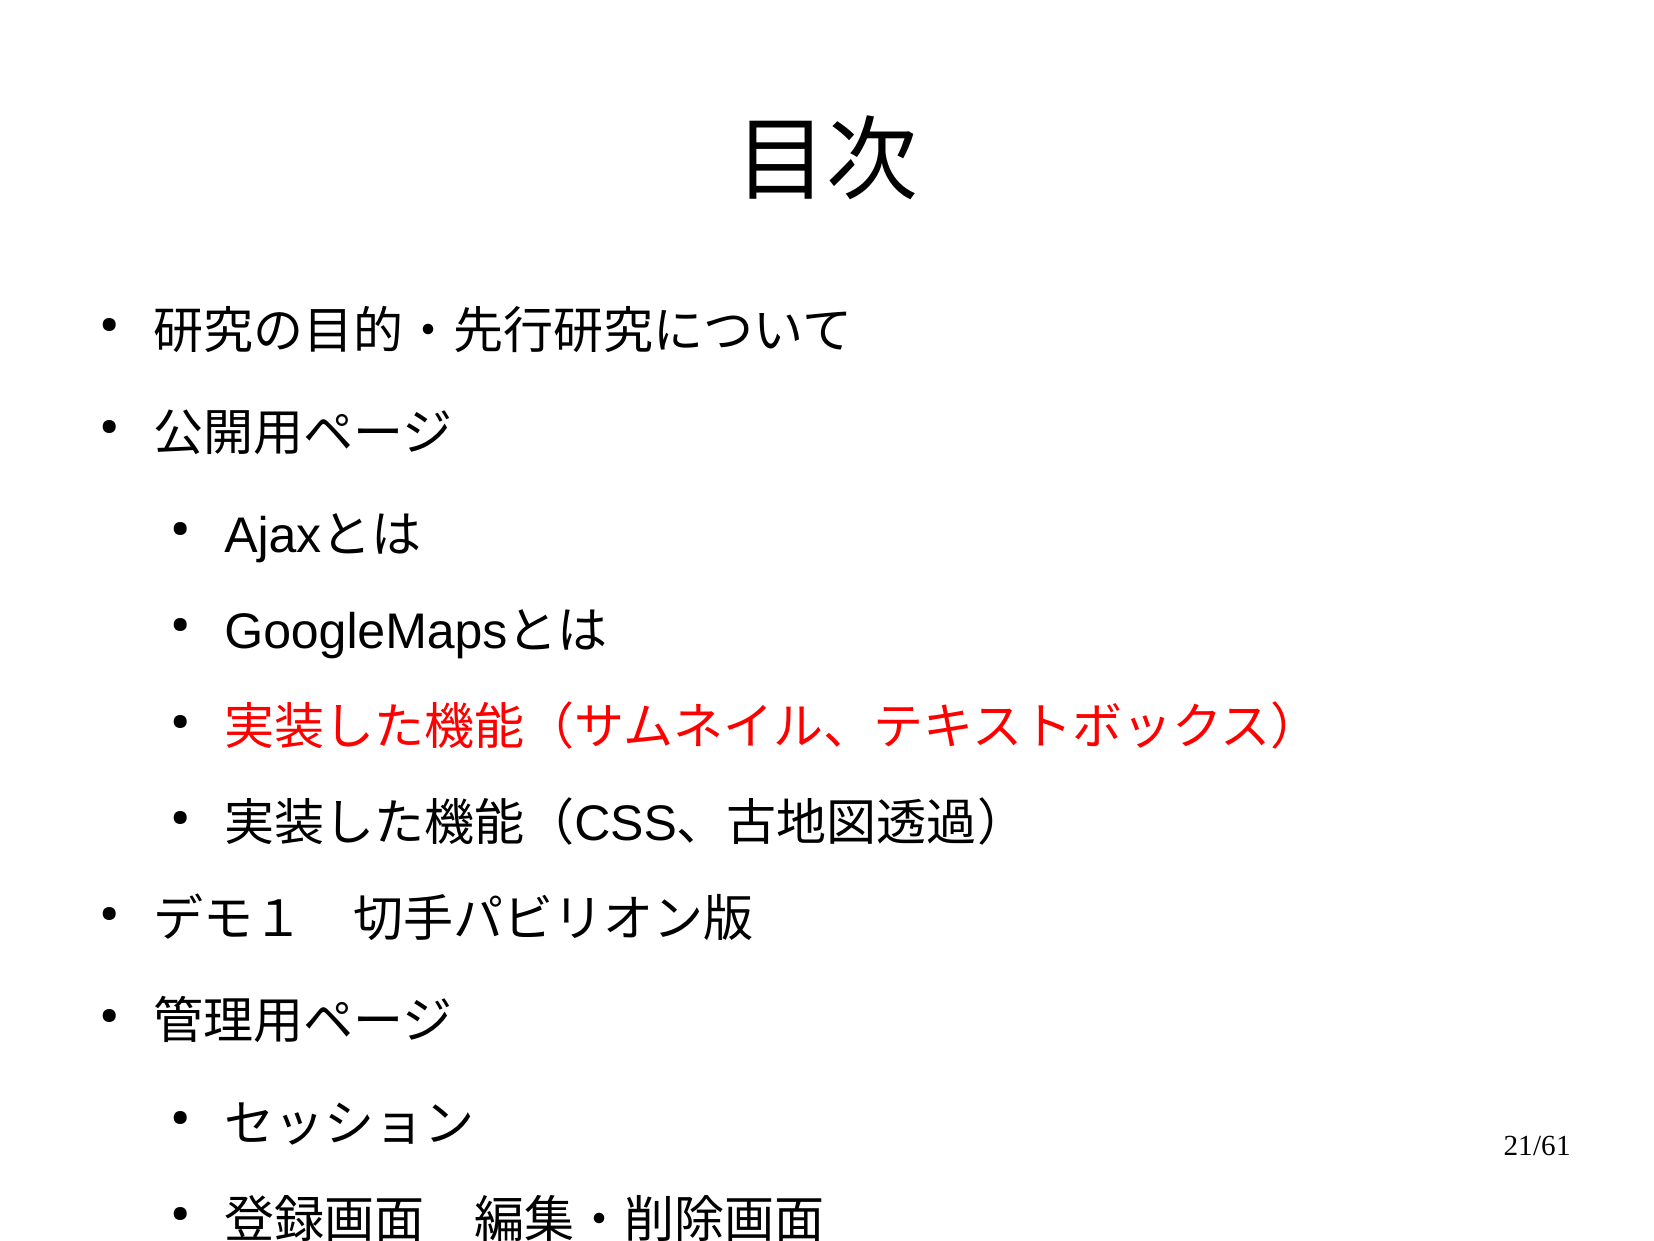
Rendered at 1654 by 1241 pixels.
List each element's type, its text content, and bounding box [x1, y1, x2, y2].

title 目次 [82, 49, 1571, 257]
list 研究の目的・先行研究について 公開用ページ Ajaxとは GoogleMapsとは 実装した機能（サムネイル、テキストボックス） 実装した機能（CSS、古地図透過） デモ１ 切手パビリオン版 管理用ページ セッション 登録画面 編集・削除画面 デモ２ web公開用2.0版 今後の課題 [82, 290, 1571, 1203]
